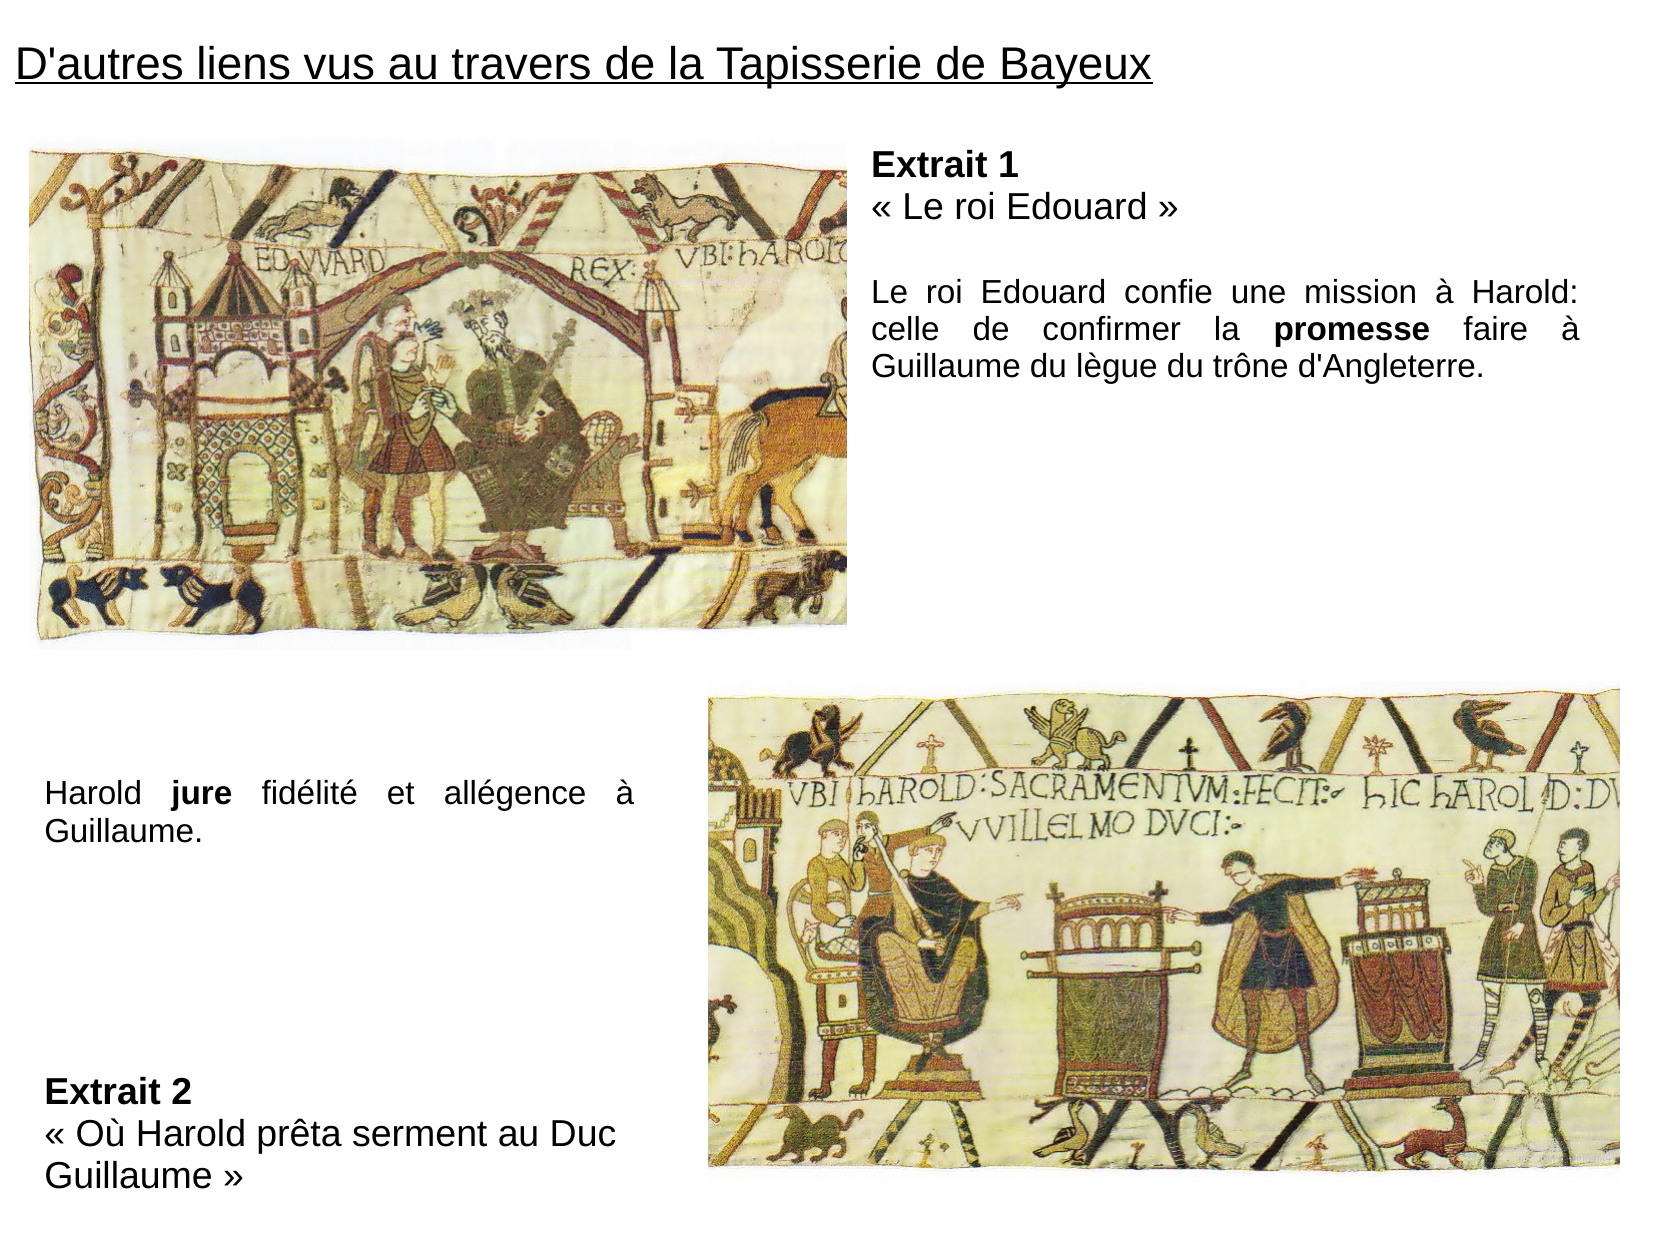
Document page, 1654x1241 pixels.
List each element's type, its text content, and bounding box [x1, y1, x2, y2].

text_box Extrait 1 « Le roi Edouard » [856, 136, 1536, 237]
text_box Extrait 2 « Où Harold prêta serment au Duc Guillaume » [29, 1062, 680, 1206]
picture [29, 137, 847, 650]
picture [708, 681, 1620, 1182]
text_box Harold jure fidélité et allégence à Guillaume. [29, 767, 650, 859]
text_box Le roi Edouard confie une mission à Harold: celle de confirmer la promesse faire à Guillaume du lègue du trône d'Angleterre. [856, 265, 1595, 394]
text_box D'autres liens vus au travers de la Tapisserie de Bayeux [0, 30, 1241, 97]
